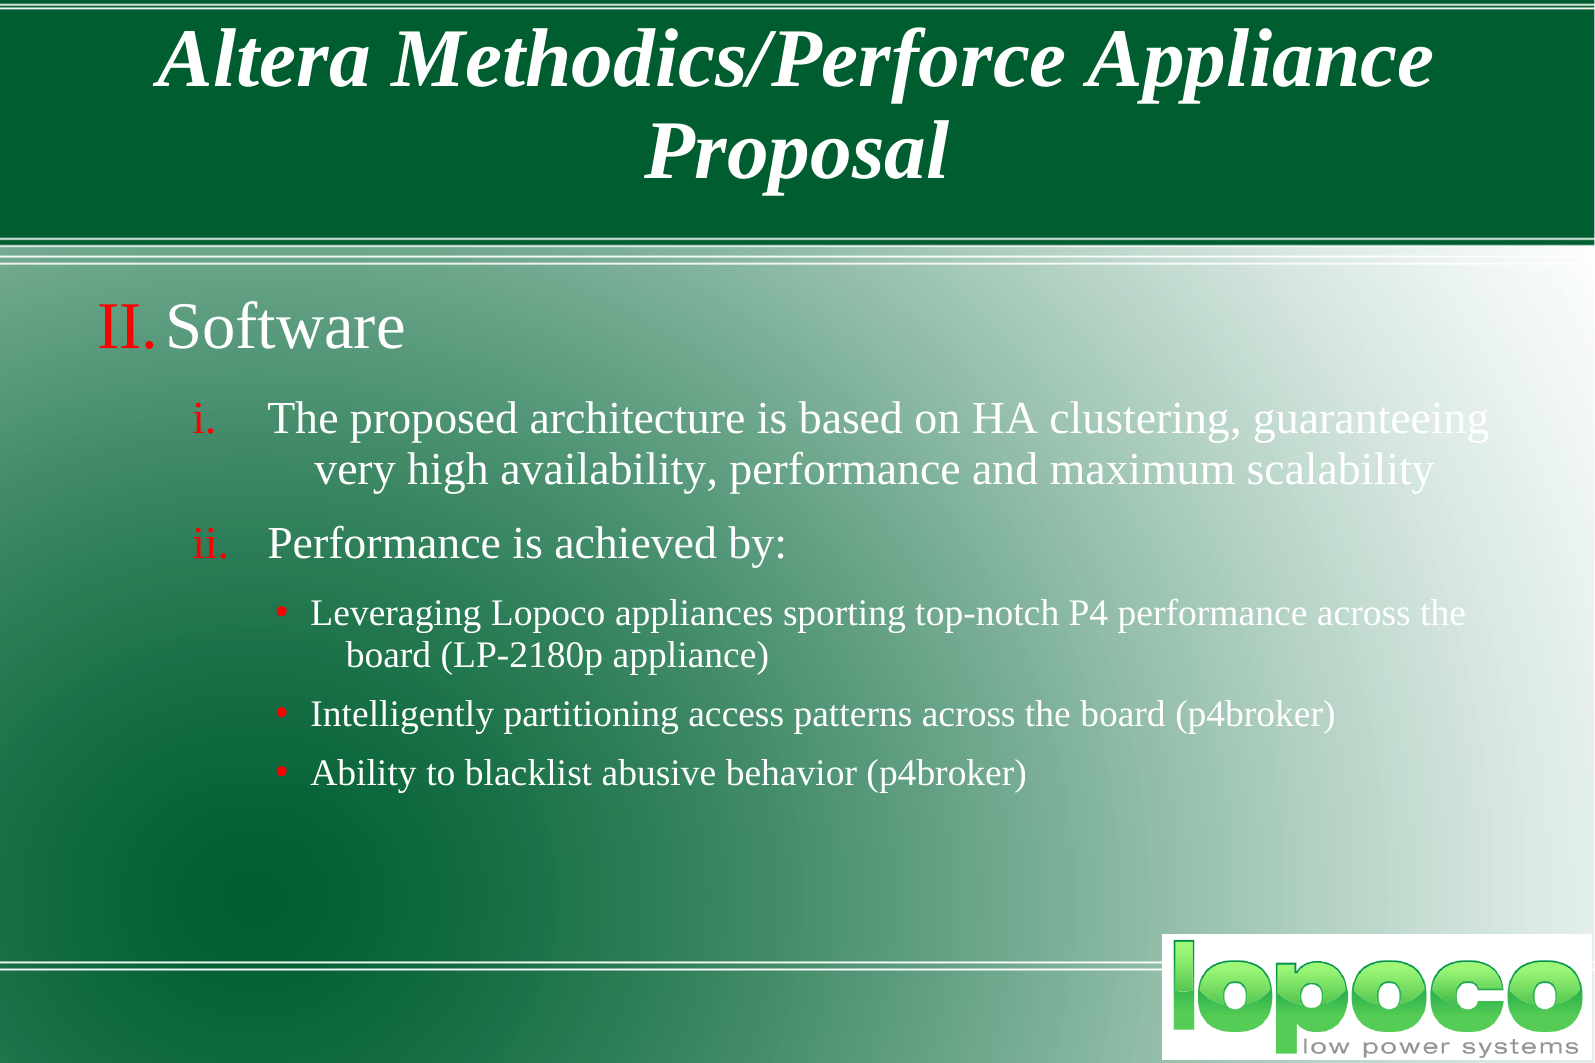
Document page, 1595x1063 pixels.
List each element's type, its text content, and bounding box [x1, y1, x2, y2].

title Altera Methodics/Perforce Appliance Proposal [79, 11, 1515, 197]
picture [0, 0, 1595, 1063]
list Software The proposed architecture is based on HA clustering, guaranteeing very high availability, performance and maximum scalability Performance is achieved by: Leveraging Lopoco appliances sporting top-notch P4 performance across the board (LP-2180p appliance) Intelligently partitioning access patterns across the board (p4broker) Ability to blacklist abusive behavior (p4broker) [79, 289, 1515, 976]
